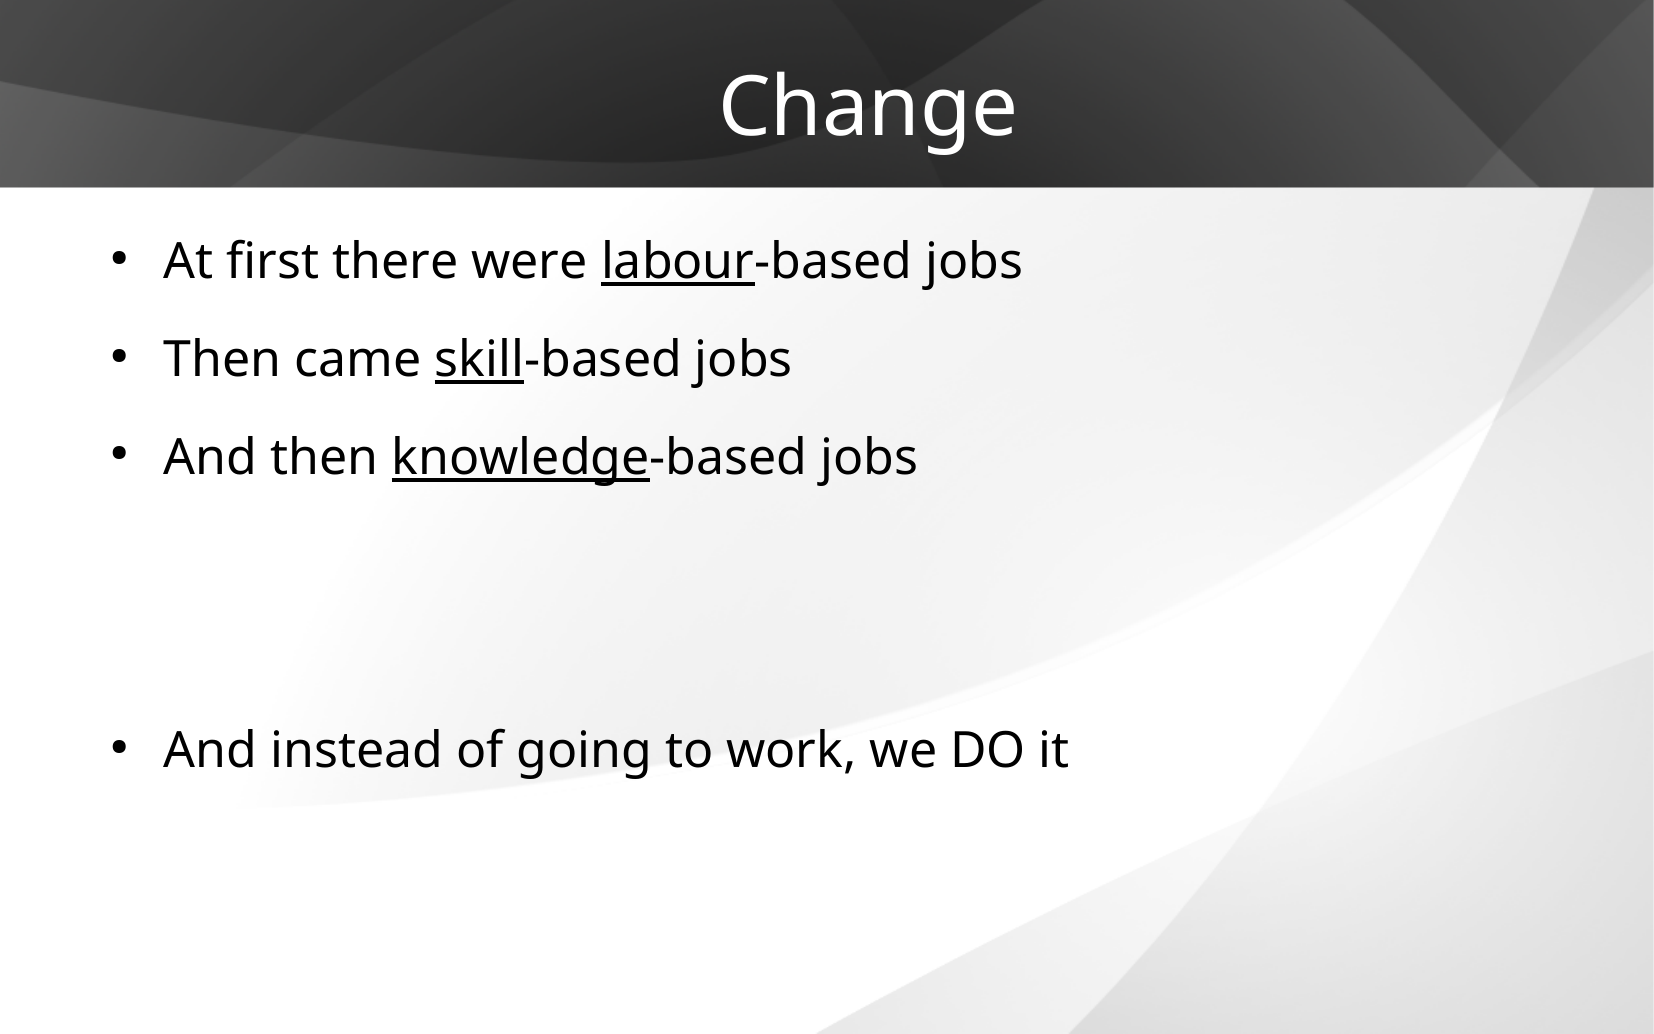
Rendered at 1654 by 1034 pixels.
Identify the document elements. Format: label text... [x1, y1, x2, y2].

picture [0, 0, 1654, 1034]
title Change [124, 0, 1613, 208]
list At first there were labour-based jobs Then came skill-based jobs And then knowledge-based jobs And instead of going to work, we DO it [75, 225, 1613, 1013]
